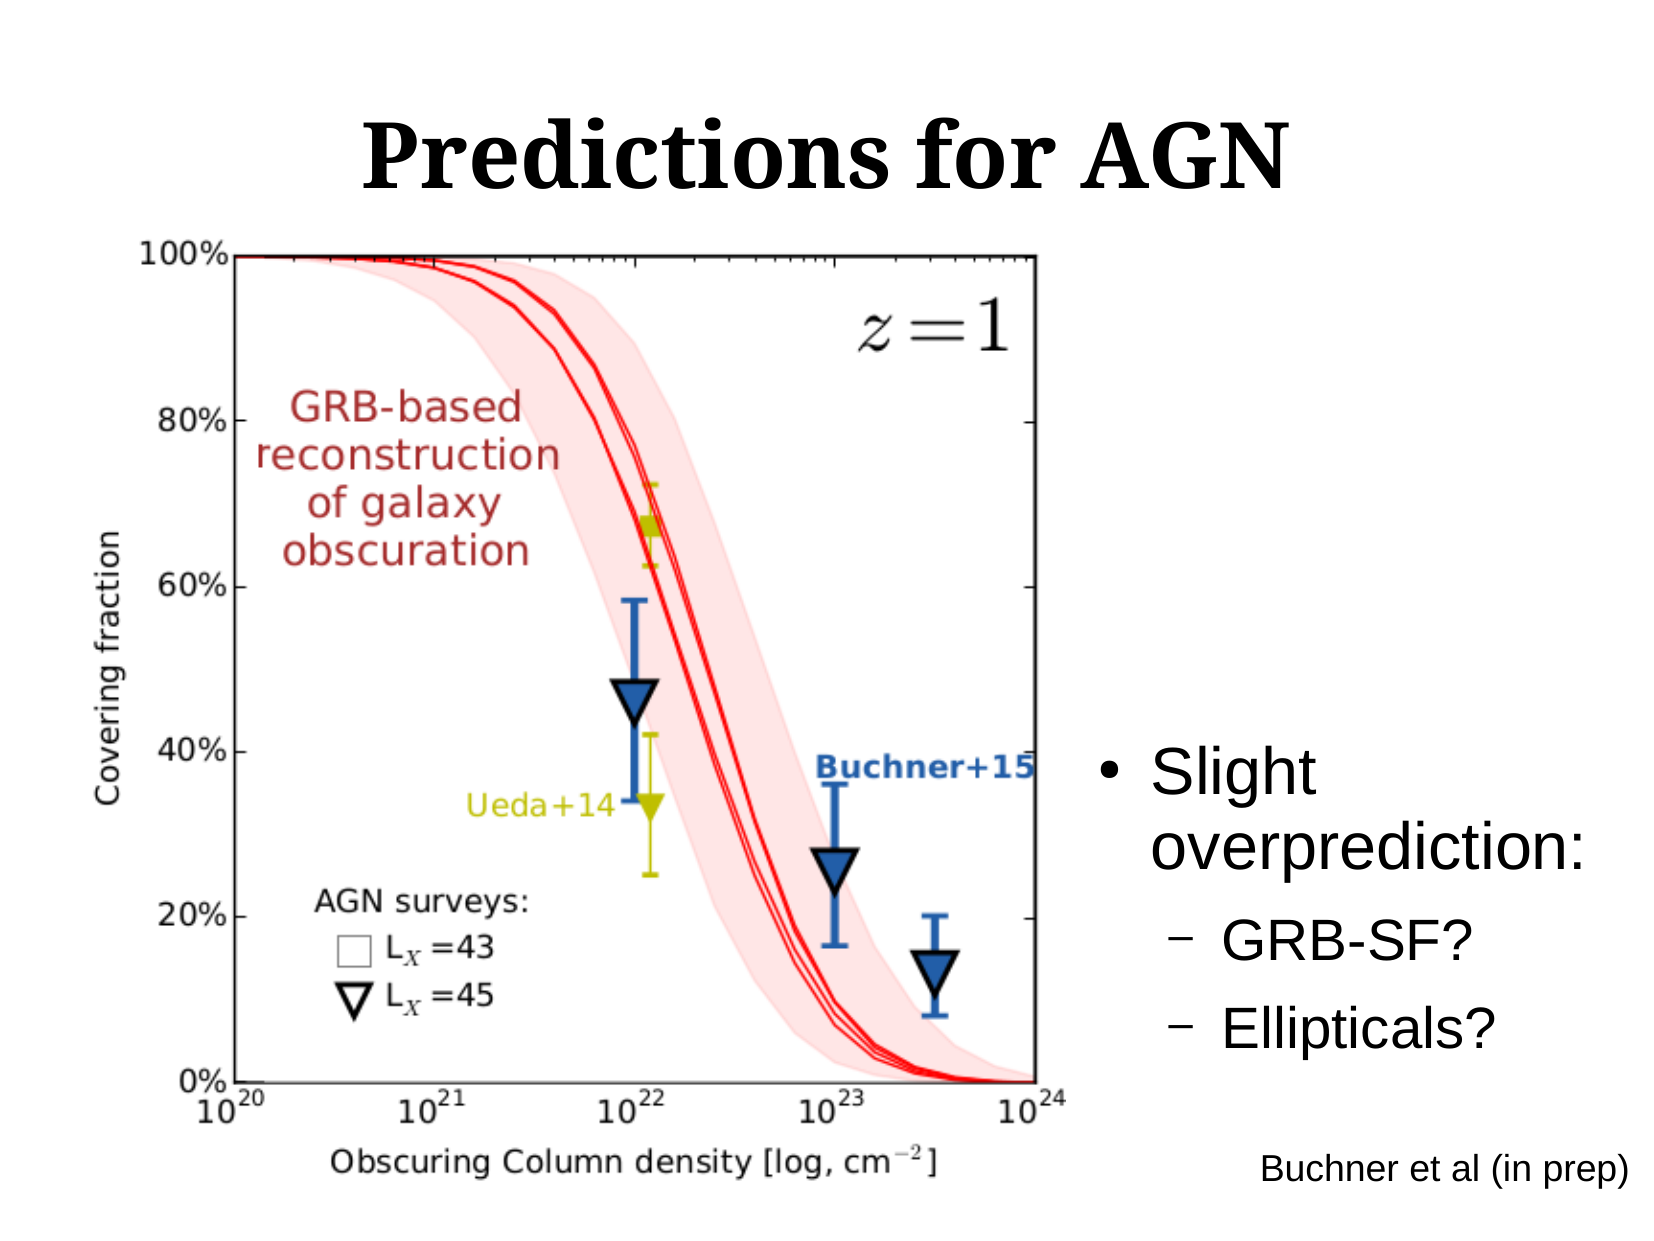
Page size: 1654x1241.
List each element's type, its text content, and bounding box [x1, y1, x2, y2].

title Predictions for AGN [82, 49, 1571, 257]
text_box Buchner et al (in prep) [1245, 1140, 1646, 1239]
list Slight overprediction: GRB-SF? Ellipticals? [1080, 630, 1621, 1126]
picture [75, 236, 1066, 1201]
